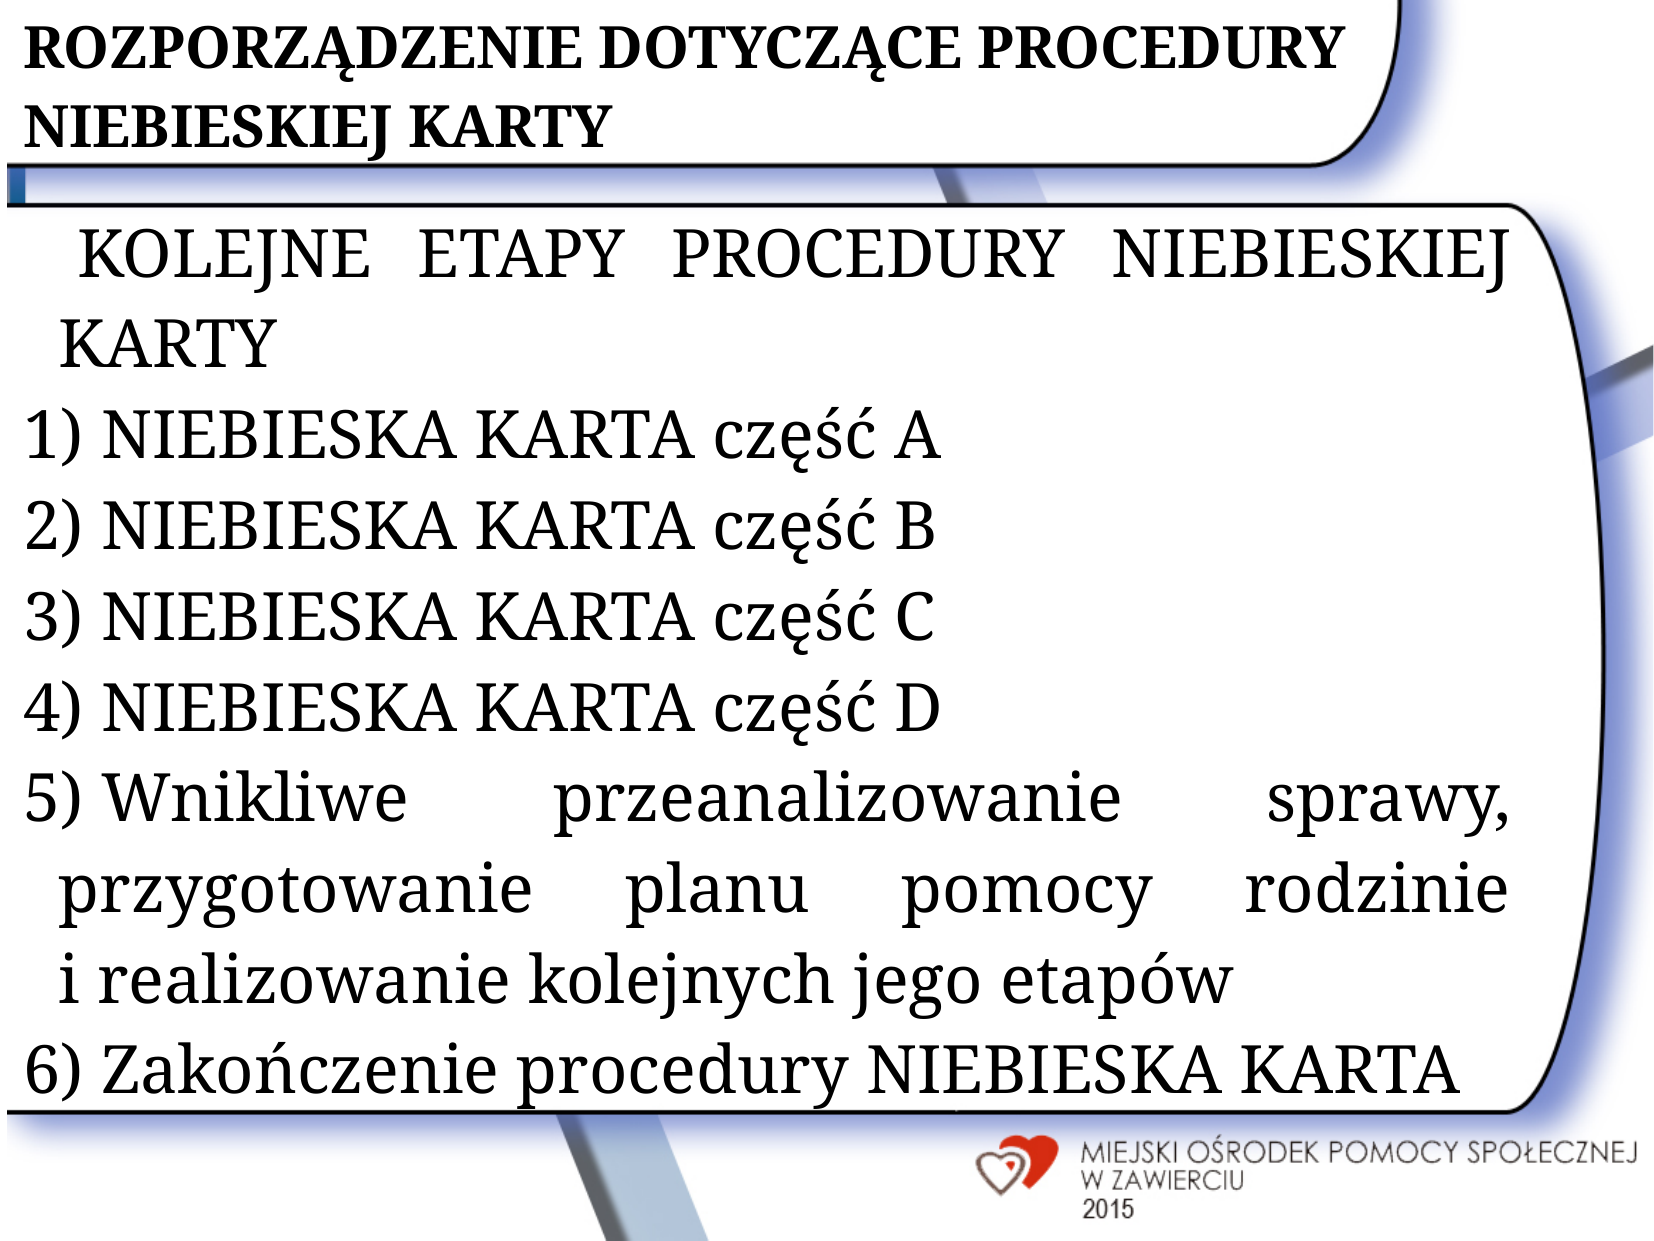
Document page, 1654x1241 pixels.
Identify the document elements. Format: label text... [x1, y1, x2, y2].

subtitle KOLEJNE ETAPY PROCEDURY NIEBIESKIEJ KARTY NIEBIESKA KARTA część A NIEBIESKA KARTA część B NIEBIESKA KARTA część C NIEBIESKA KARTA część D Wnikliwe przeanalizowanie sprawy, przygotowanie planu pomocy rodzinie i realizowanie kolejnych jego etapów Zakończenie procedury NIEBIESKA KARTA [23, 220, 1512, 1099]
title ROZPORZĄDZENIE DOTYCZĄCE PROCEDURY NIEBIESKIEJ KARTY [0, 0, 1359, 175]
picture [7, 0, 1654, 1241]
